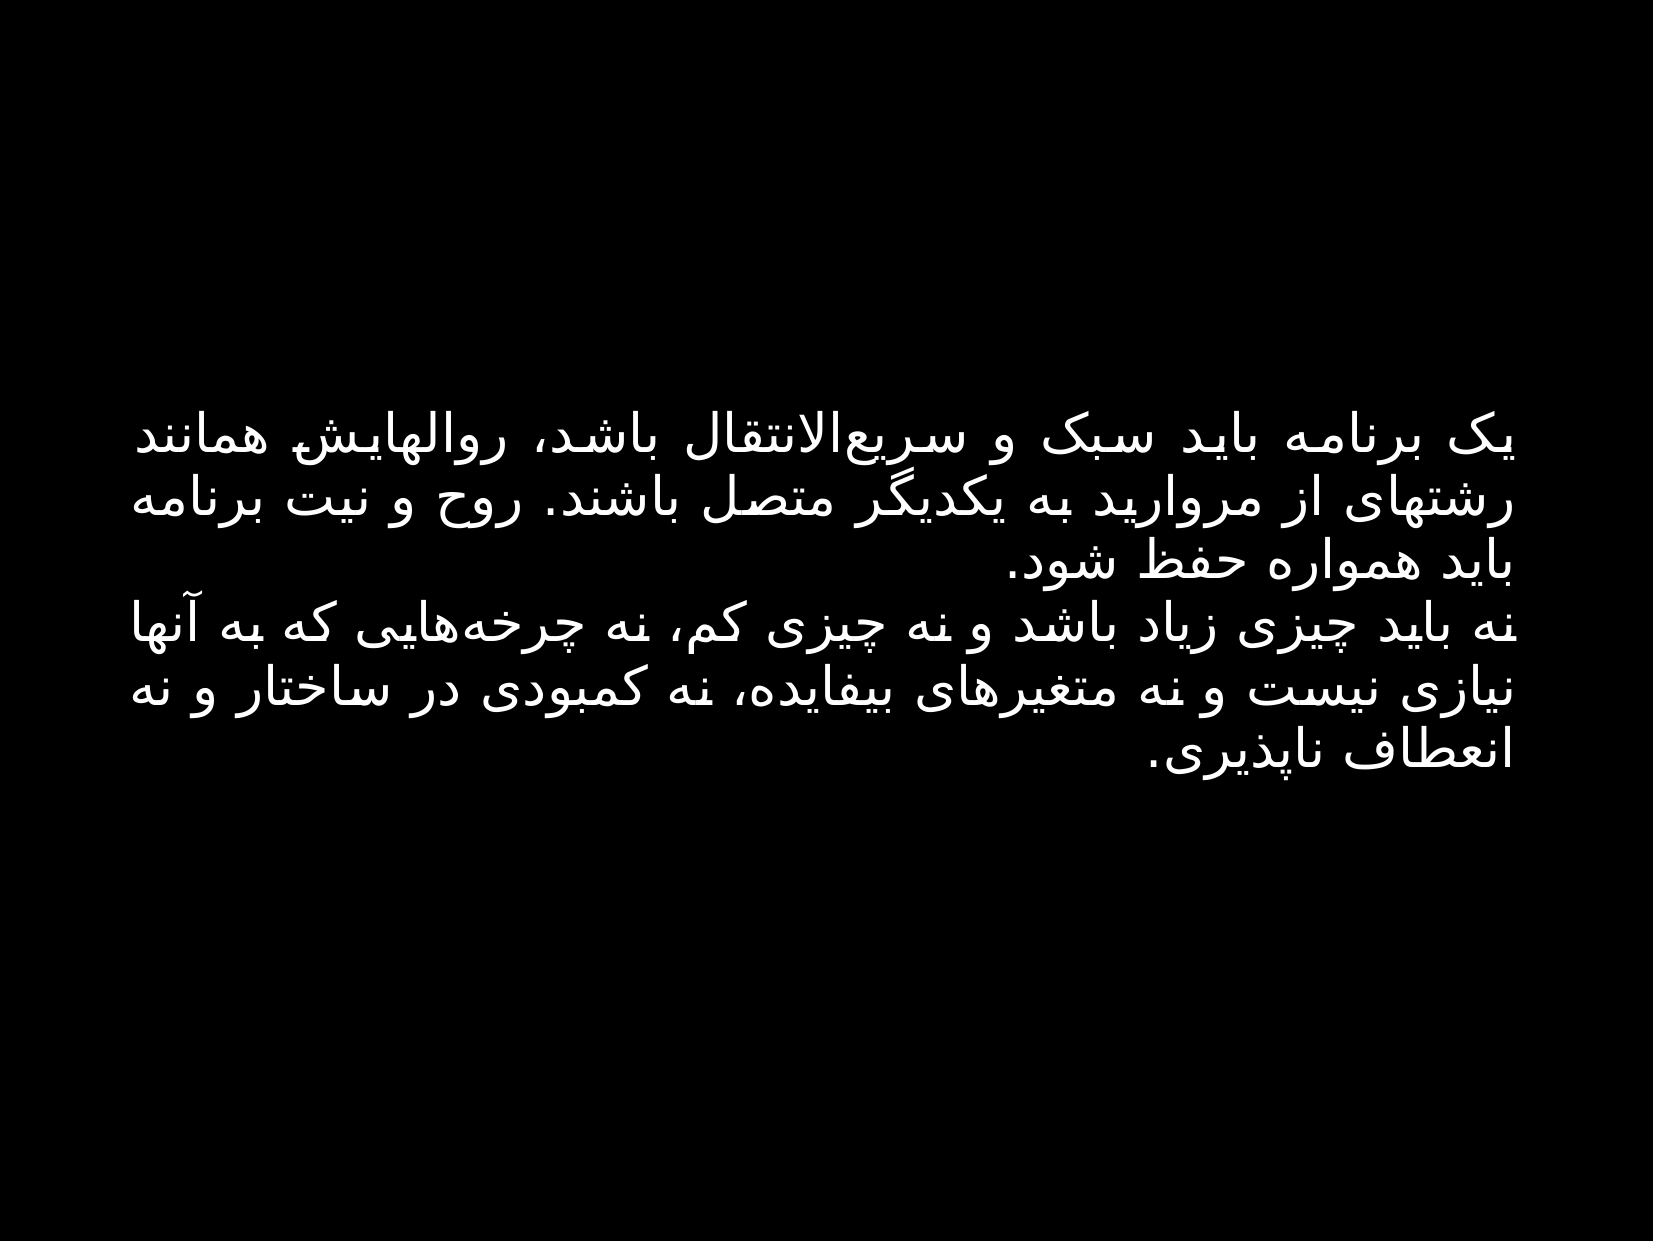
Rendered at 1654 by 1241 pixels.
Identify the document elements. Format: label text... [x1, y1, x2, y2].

text_box یک برنامه باید سبک و سریع‌الانتقال باشد، روالهایش همانند رشتهای از مروارید به یکدیگر متصل باشند. روح و نیت برنامه‬ ‫باید همواره حفظ شود. نه باید چیزی زیاد باشد و نه چیزی کم، نه چرخه‌هایی که به آنها نیازی نیست و نه متغیرهای بیفایده،‬ ‫نه کمبودی در ساختار و نه انعطاف ناپذیری.‬ [113, 395, 1539, 846]
